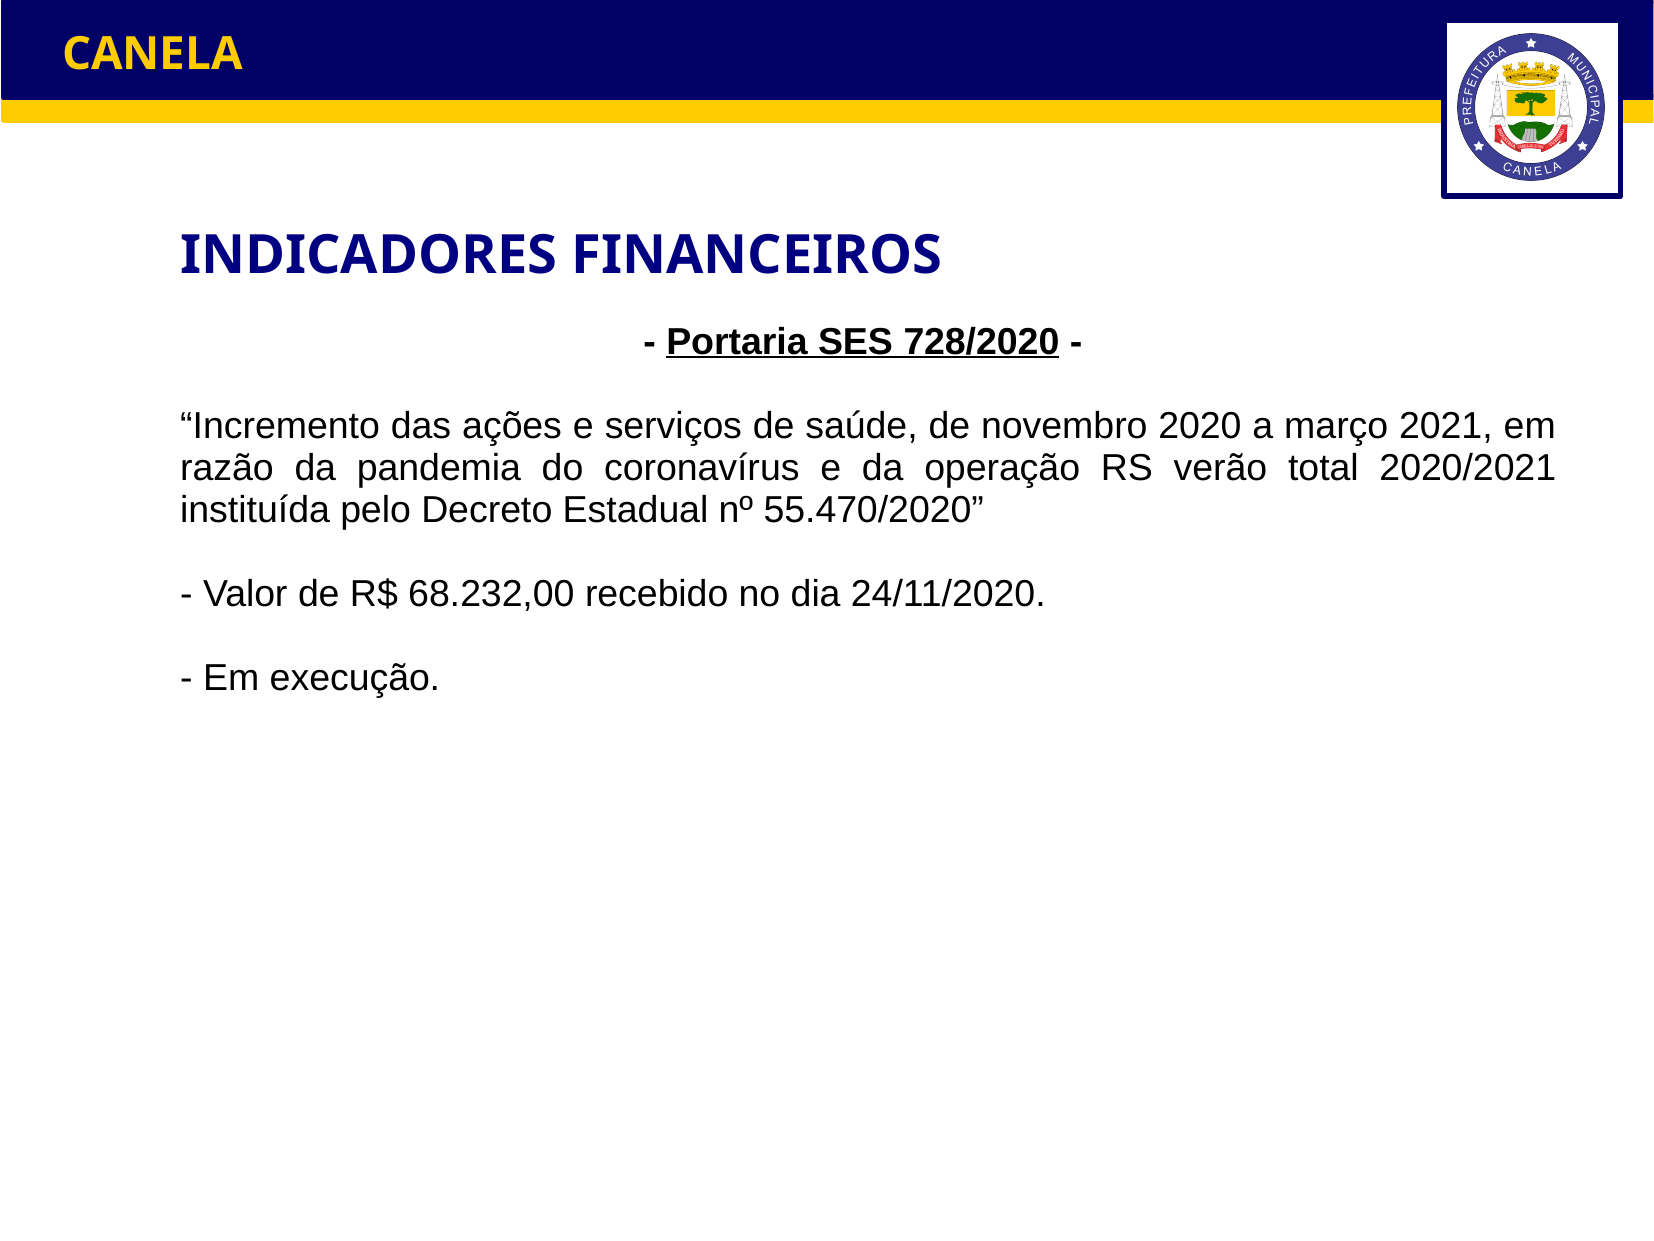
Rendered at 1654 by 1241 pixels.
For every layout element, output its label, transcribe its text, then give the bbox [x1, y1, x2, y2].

picture [1457, 33, 1605, 181]
text_box INDICADORES FINANCEIROS [165, 208, 1441, 312]
text_box - Portaria SES 728/2020 - “Incremento das ações e serviços de saúde, de novembro 2020 a março 2021, em razão da pandemia do coronavírus e da operação RS verão total 2020/2021 instituída pelo Decreto Estadual nº 55.470/2020” - Valor de R$ 68.232,00 recebido no dia 24/11/2020. - Em execução. [165, 312, 1571, 934]
text_box [3, 0, 1654, 197]
text_box CANELA [47, 13, 853, 93]
